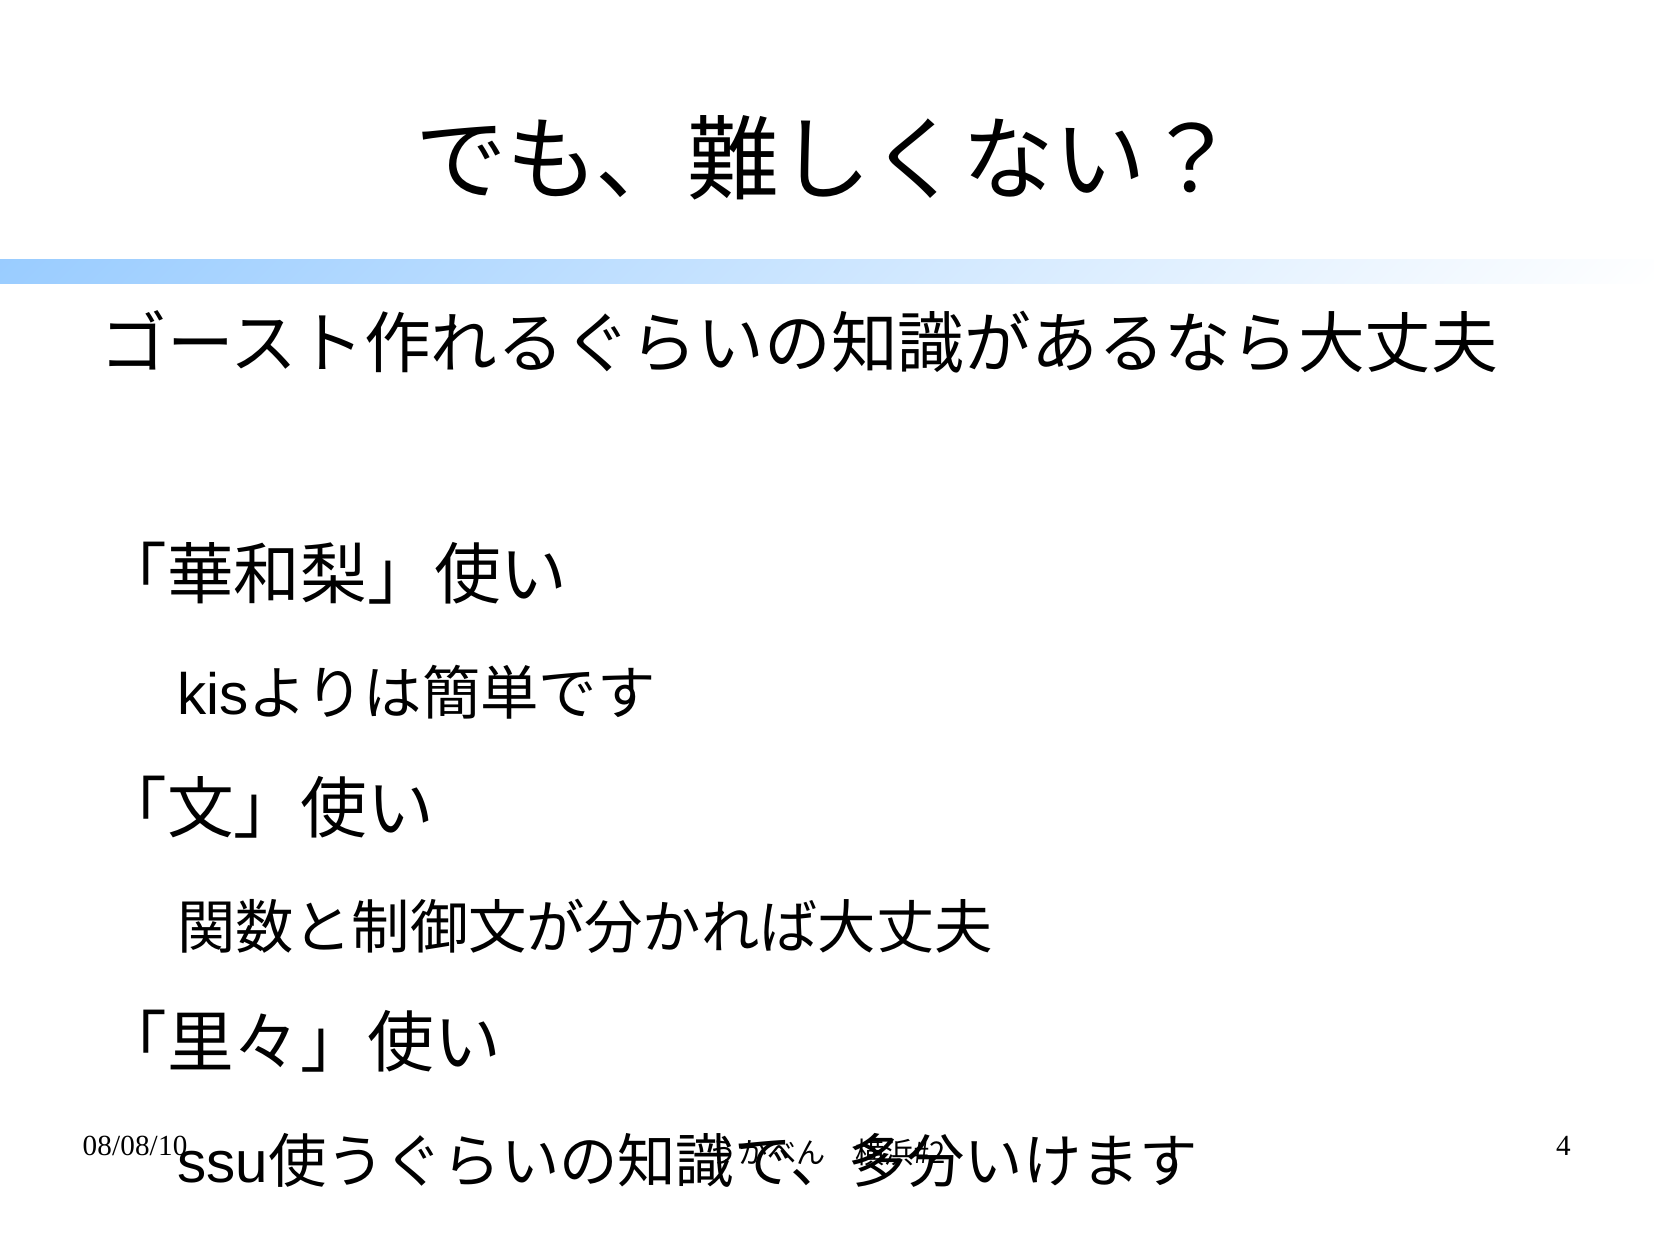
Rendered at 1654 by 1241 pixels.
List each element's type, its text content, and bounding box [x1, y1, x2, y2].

title でも、難しくない？ [82, 49, 1571, 257]
list ゴースト作れるぐらいの知識があるなら大丈夫 「華和梨」使い kisよりは簡単です 「文」使い 関数と制御文が分かれば大丈夫 「里々」使い ssu使うぐらいの知識で、多分いけます [82, 290, 1571, 1094]
